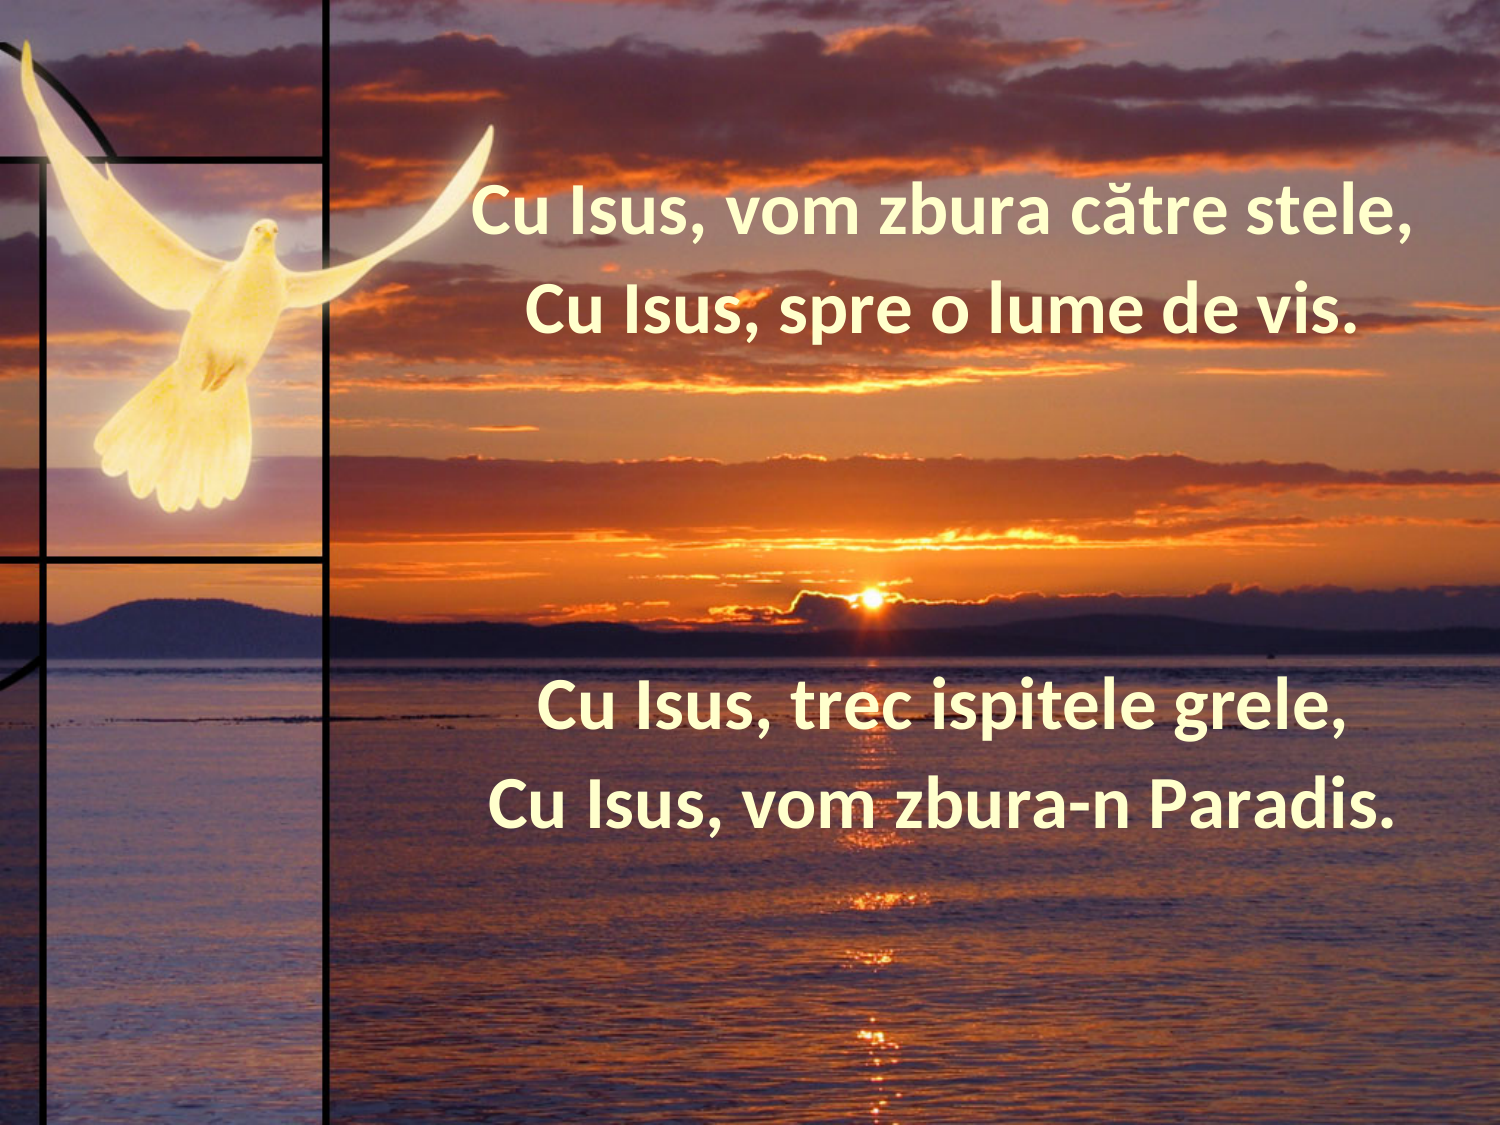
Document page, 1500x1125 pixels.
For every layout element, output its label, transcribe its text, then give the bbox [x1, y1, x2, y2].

text_box Cu Isus, vom zbura către stele, Cu Isus, spre o lume de vis. Cu Isus, trec ispitele grele, Cu Isus, vom zbura-n Paradis. [321, 53, 1500, 901]
picture [0, 0, 1500, 1125]
